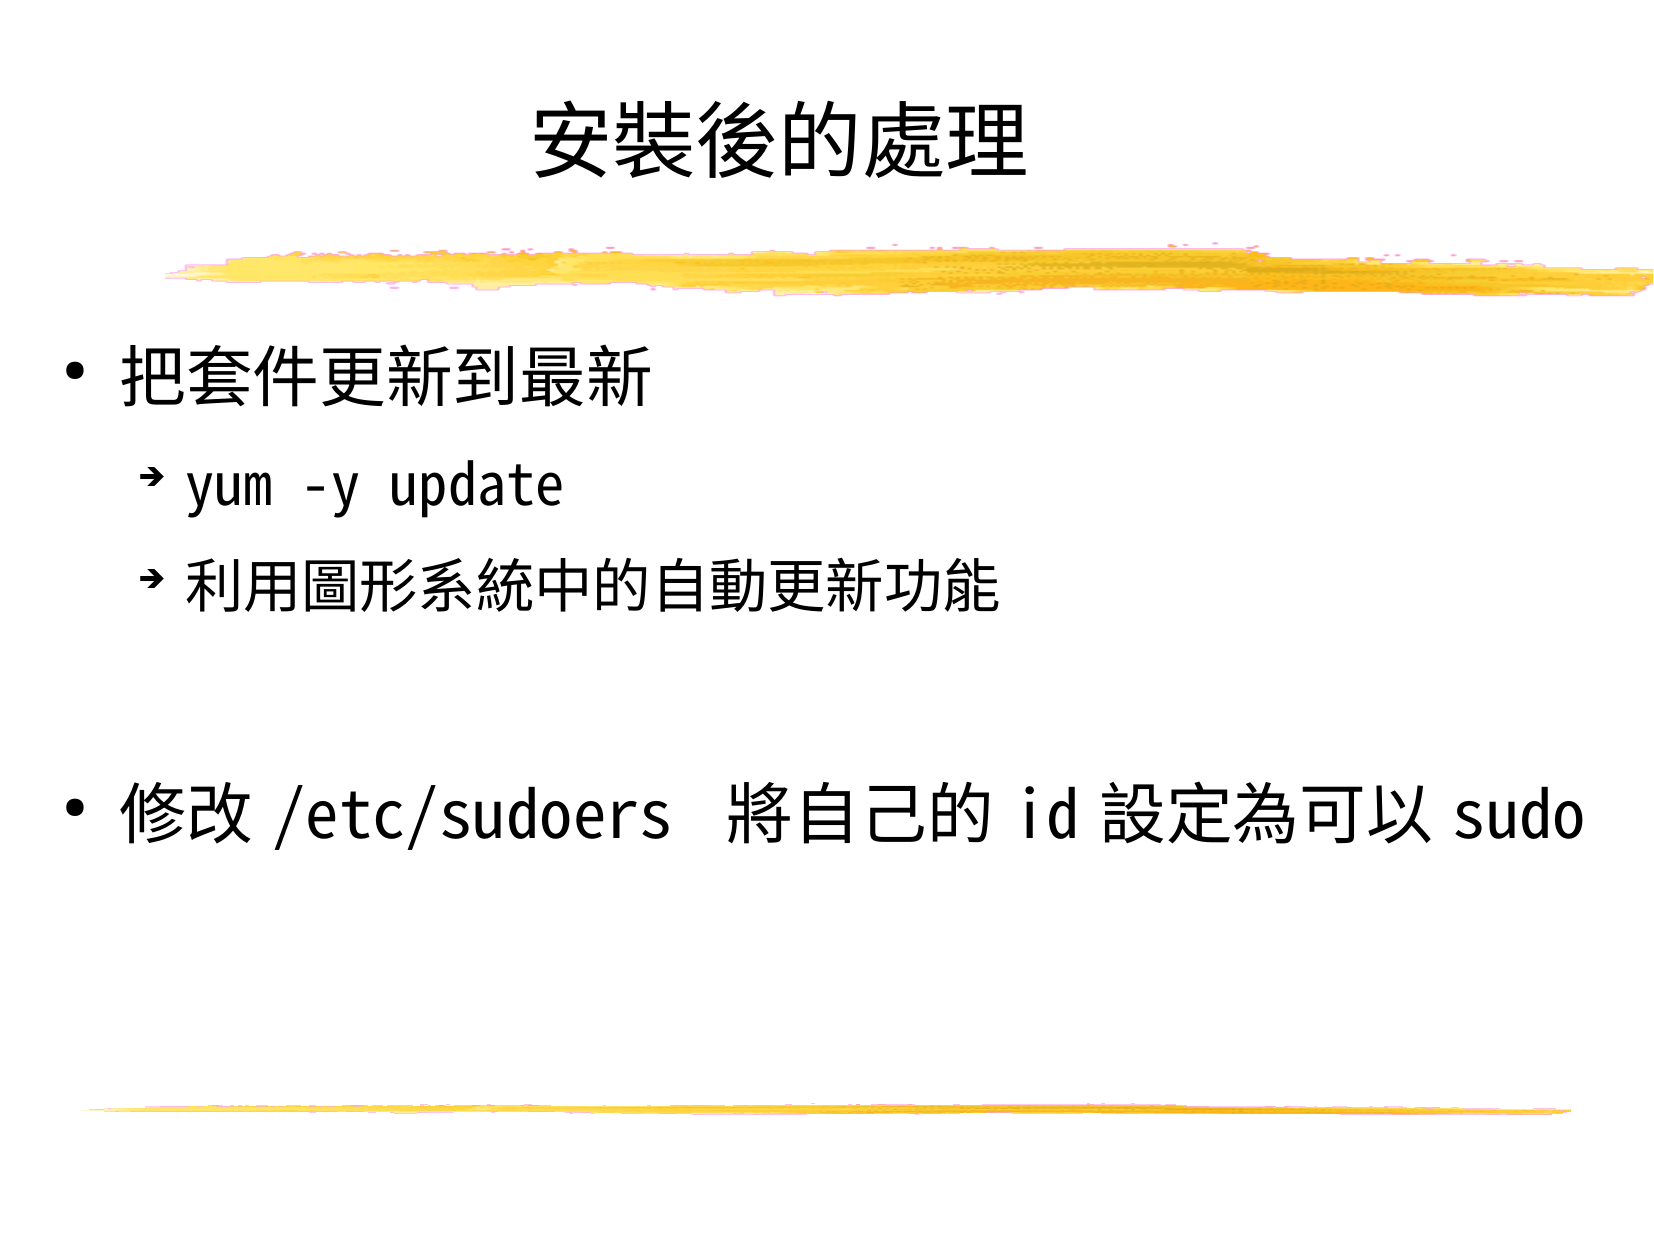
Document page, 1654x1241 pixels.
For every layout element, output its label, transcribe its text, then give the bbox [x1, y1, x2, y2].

title 安裝後的處理 [76, 28, 1482, 236]
picture [82, 1103, 1571, 1117]
picture [165, 237, 1654, 308]
list 把套件更新到最新 yum -y update 利用圖形系統中的自動更新功能 修改/etc/sudoers 將自己的id設定為可以sudo [63, 317, 1601, 1103]
